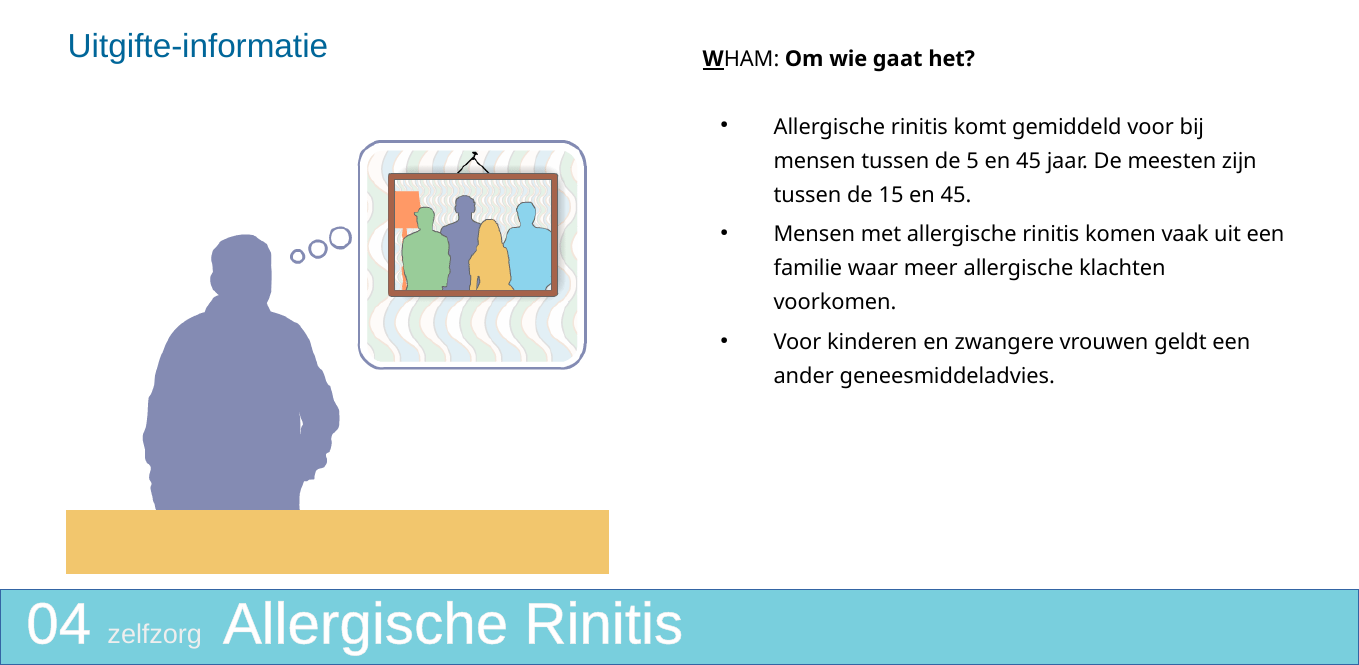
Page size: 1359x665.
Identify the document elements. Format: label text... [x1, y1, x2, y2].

text_box [0, 589, 1359, 665]
title Uitgifte-informatie [67, 27, 1291, 101]
list WHAM: Om wie gaat het? Allergische rinitis komt gemiddeld voor bij mensen tussen de 5 en 45 jaar. De meesten zijn tussen de 15 en 45. Mensen met allergische rinitis komen vaak uit een familie waar meer allergische klachten voorkomen. Voor kinderen en zwangere vrouwen geldt een ander geneesmiddeladvies. [702, 38, 1287, 589]
picture [66, 118, 609, 574]
title 04 zelfzorg Allergische Rinitis [26, 590, 958, 665]
